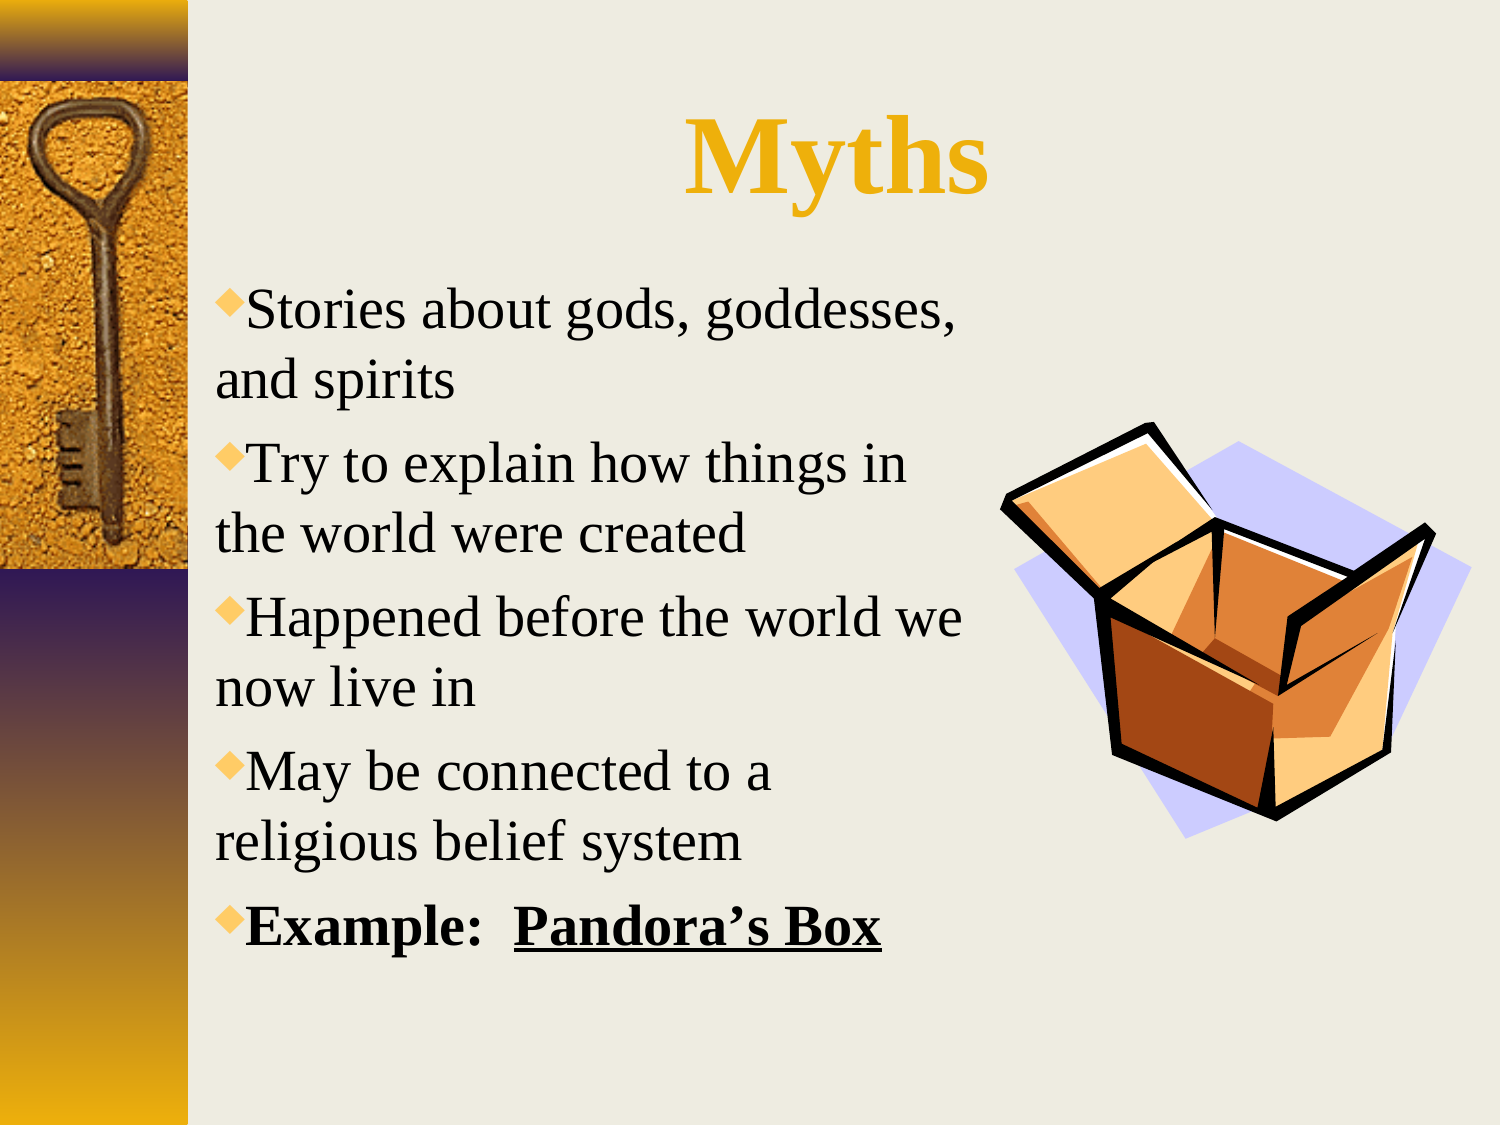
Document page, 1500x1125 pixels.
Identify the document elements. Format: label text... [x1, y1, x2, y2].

title Myths [200, 49, 1476, 248]
text_box [999, 419, 1476, 843]
list Stories about gods, goddesses, and spirits Try to explain how things in the world were created Happened before the world we now live in May be connected to a religious belief system Example: Pandora’s Box [199, 262, 988, 1001]
